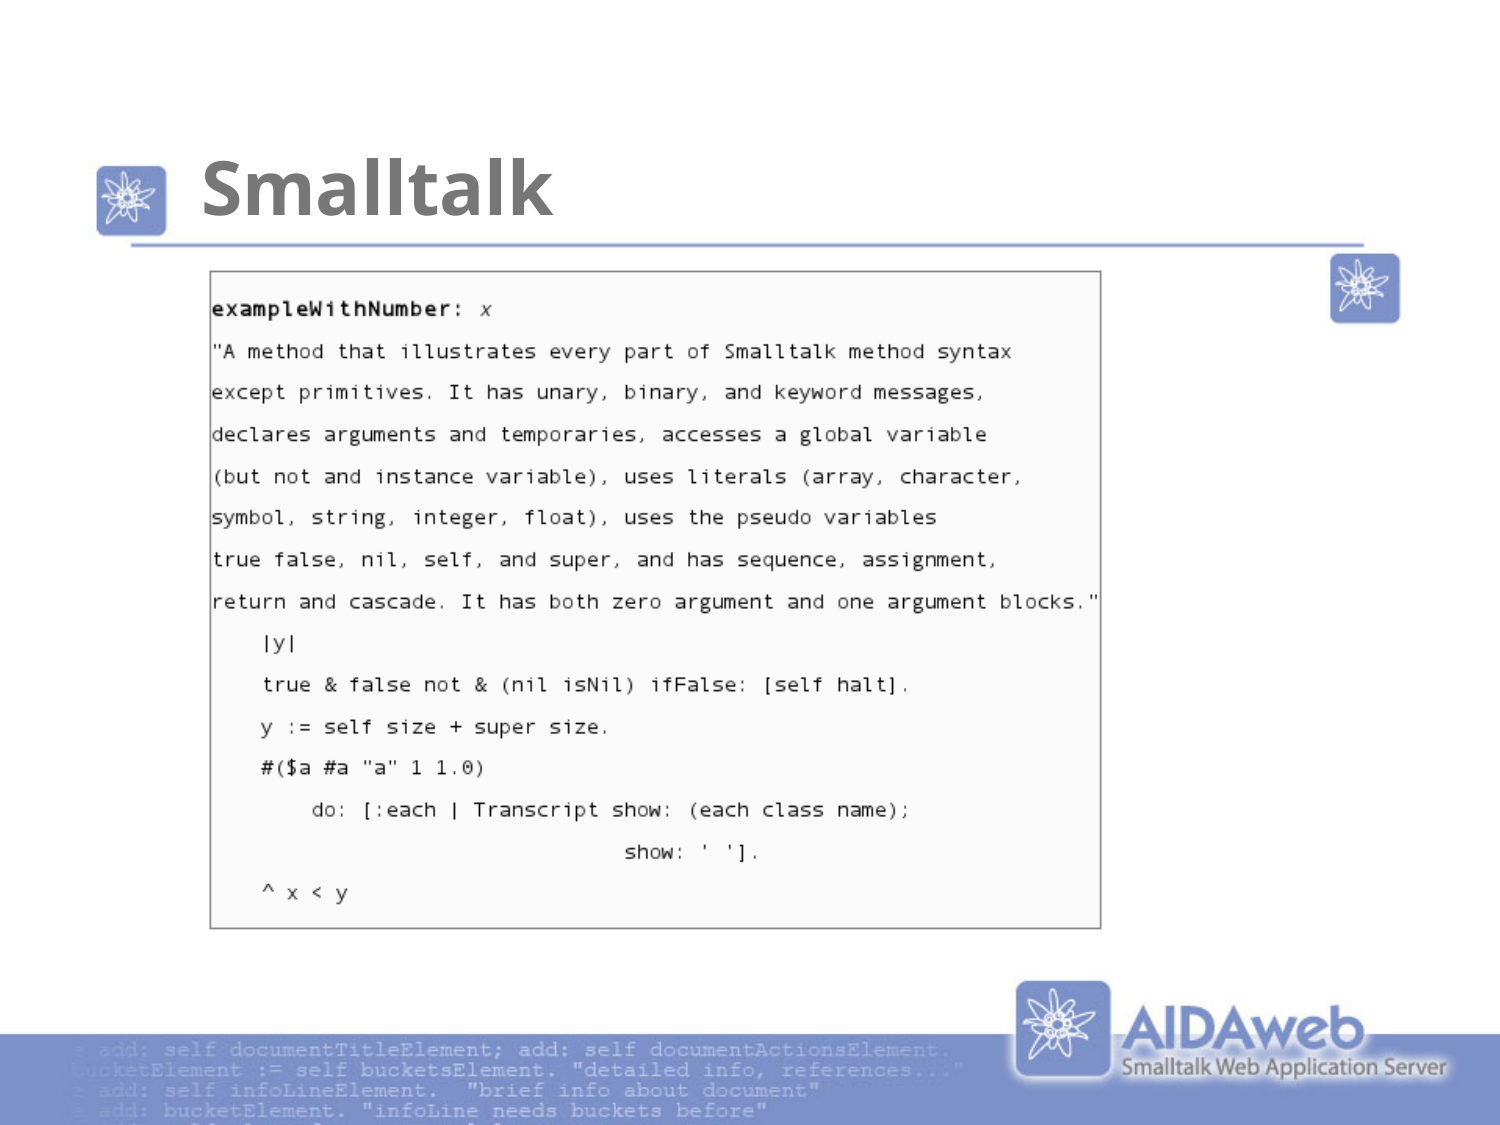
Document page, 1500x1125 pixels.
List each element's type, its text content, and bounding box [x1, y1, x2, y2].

title Smalltalk [181, 66, 1364, 244]
picture [0, 0, 1500, 1125]
